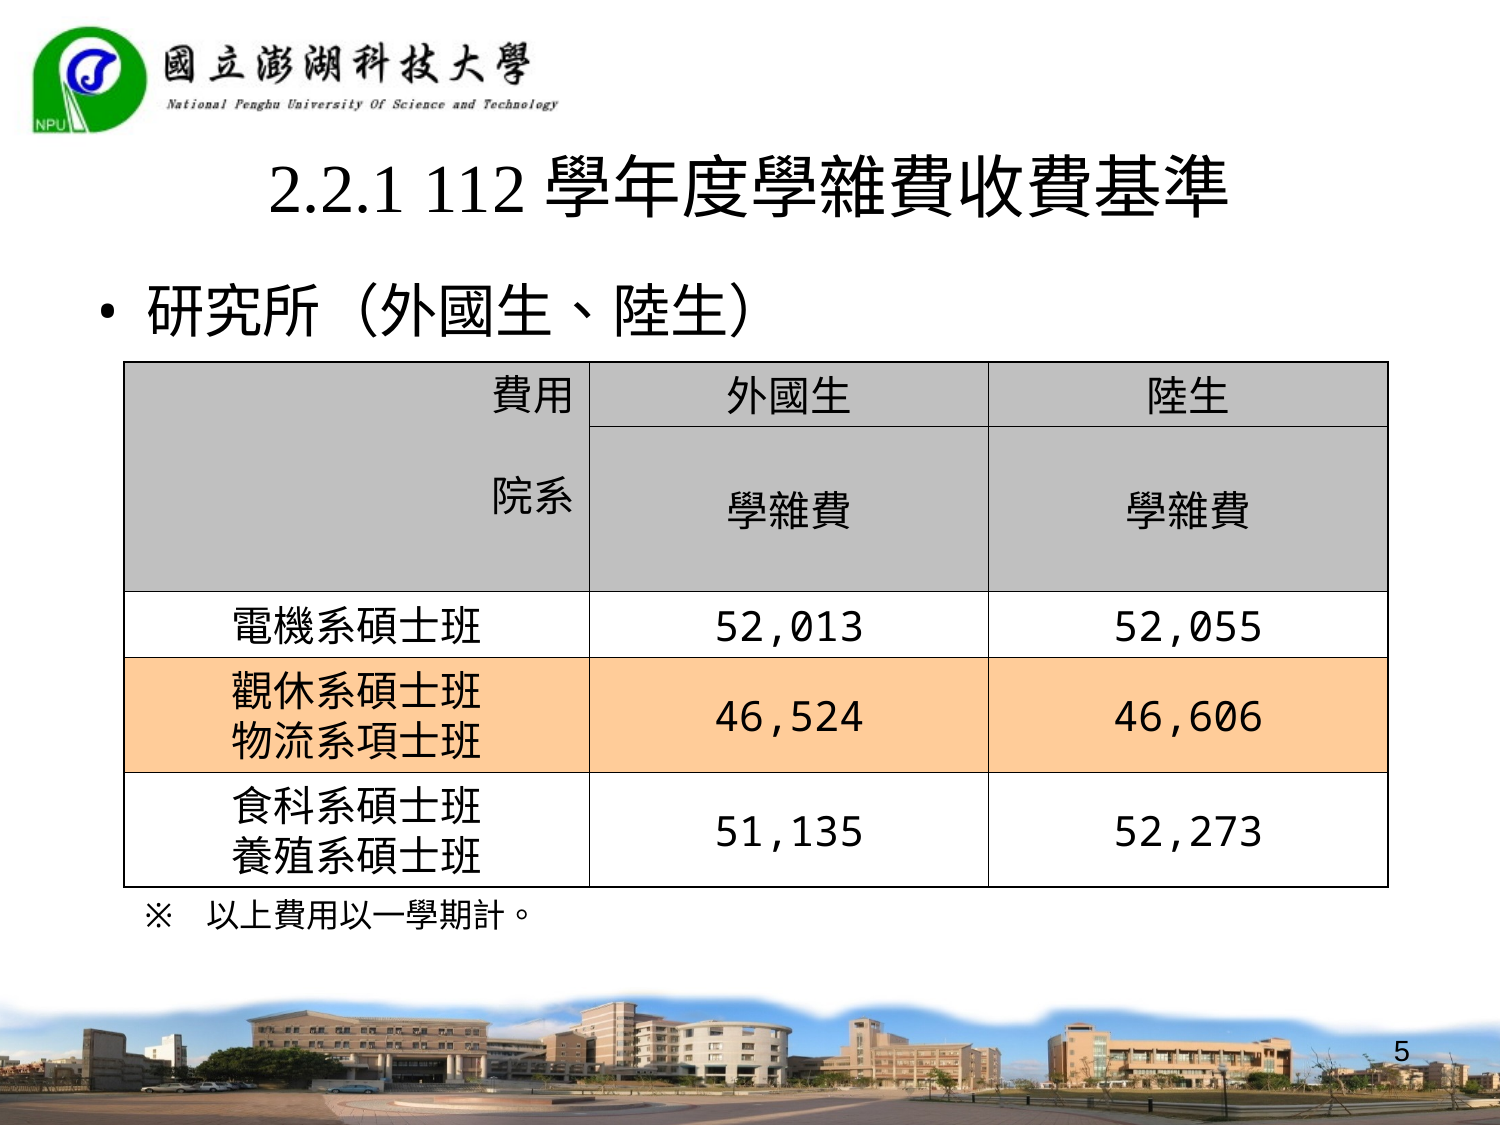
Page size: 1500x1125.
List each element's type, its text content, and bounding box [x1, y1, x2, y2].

text_box <編號> [1074, 1024, 1426, 1103]
table_cell ※ 以上費用以一學期計。 [124, 888, 1388, 942]
table_cell 電機系碩士班 [125, 592, 589, 657]
table_cell 52,055 [989, 592, 1387, 657]
table_header 陸生 [989, 363, 1387, 426]
table_cell 學雜費 [989, 427, 1387, 591]
table_cell 食科系碩士班 養殖系碩士班 [125, 773, 589, 886]
table_cell 46,606 [989, 658, 1387, 772]
table_cell 觀休系碩士班 物流系項士班 [125, 658, 589, 772]
table_header 外國生 [590, 363, 988, 426]
table_cell 52,013 [590, 592, 988, 657]
list 研究所（外國生、陸生） [75, 267, 1426, 1005]
title 2.2.1 112學年度學雜費收費基準 [75, 126, 1426, 244]
picture [0, 0, 1500, 1125]
table_header 費用 院系 [125, 363, 589, 591]
table_cell 46,524 [590, 658, 988, 772]
table_cell 52,273 [989, 773, 1387, 886]
table_cell 51,135 [590, 773, 988, 886]
table_cell 學雜費 [590, 427, 988, 591]
